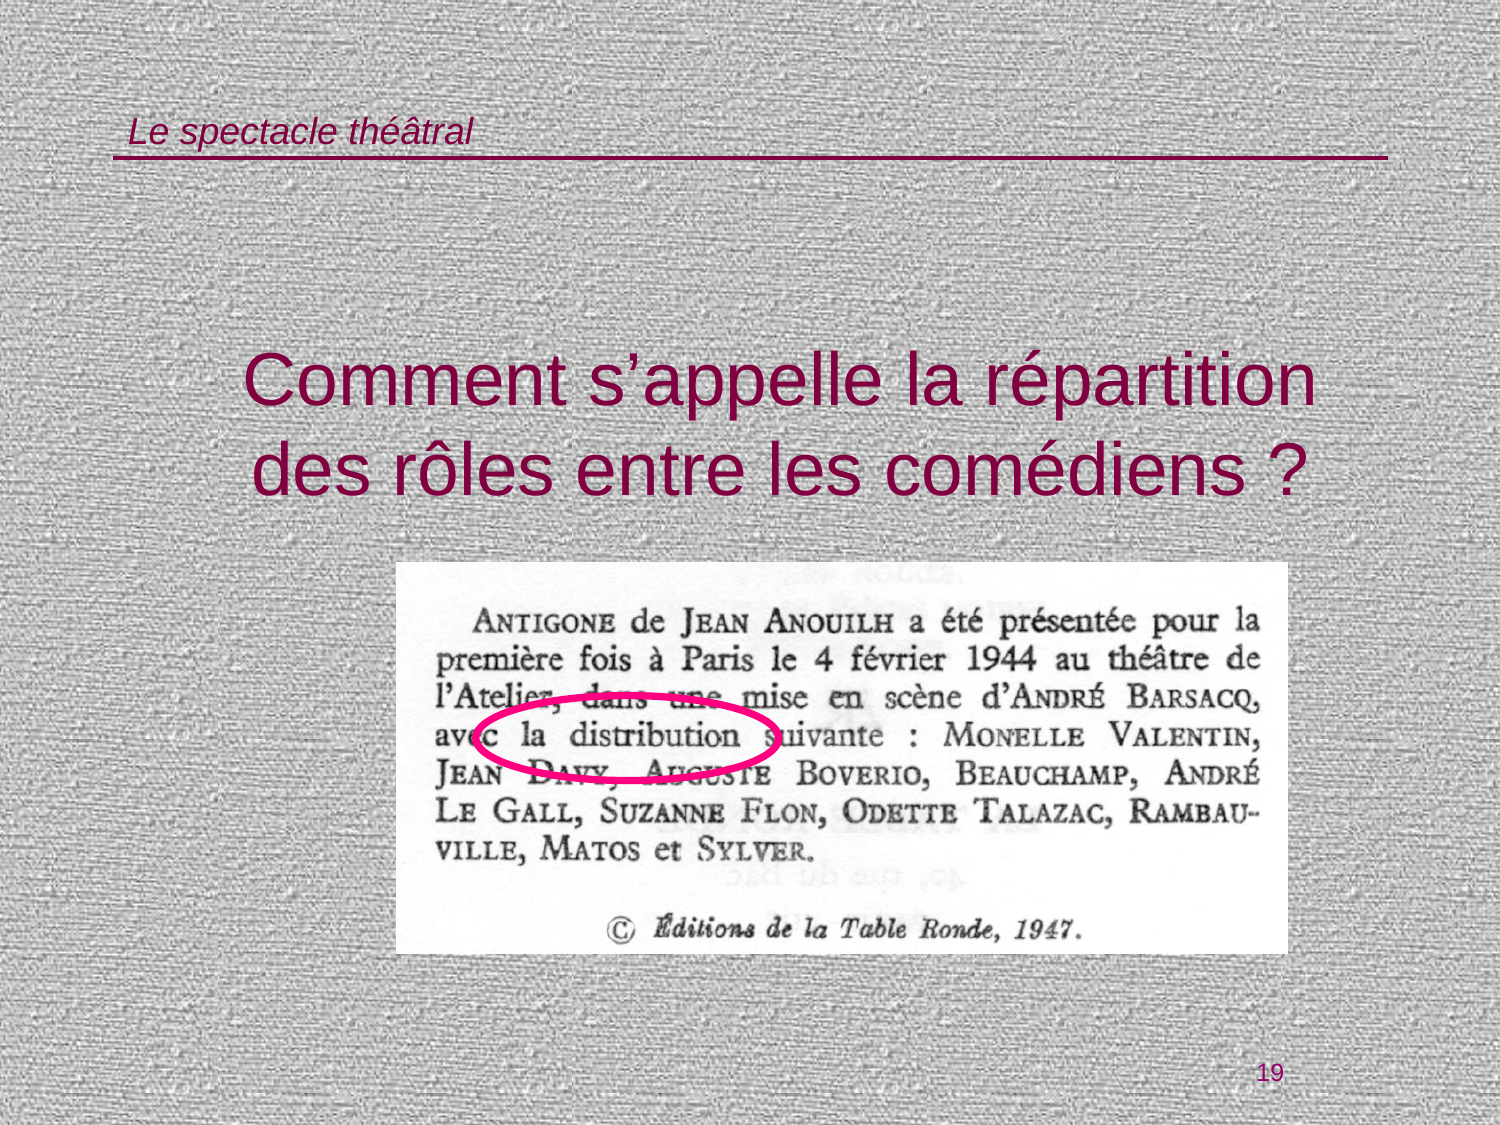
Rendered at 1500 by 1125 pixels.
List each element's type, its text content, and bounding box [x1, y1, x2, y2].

picture [0, 0, 1500, 1125]
text_box Comment s’appelle la répartition des rôles entre les comédiens ? [213, 322, 1348, 519]
